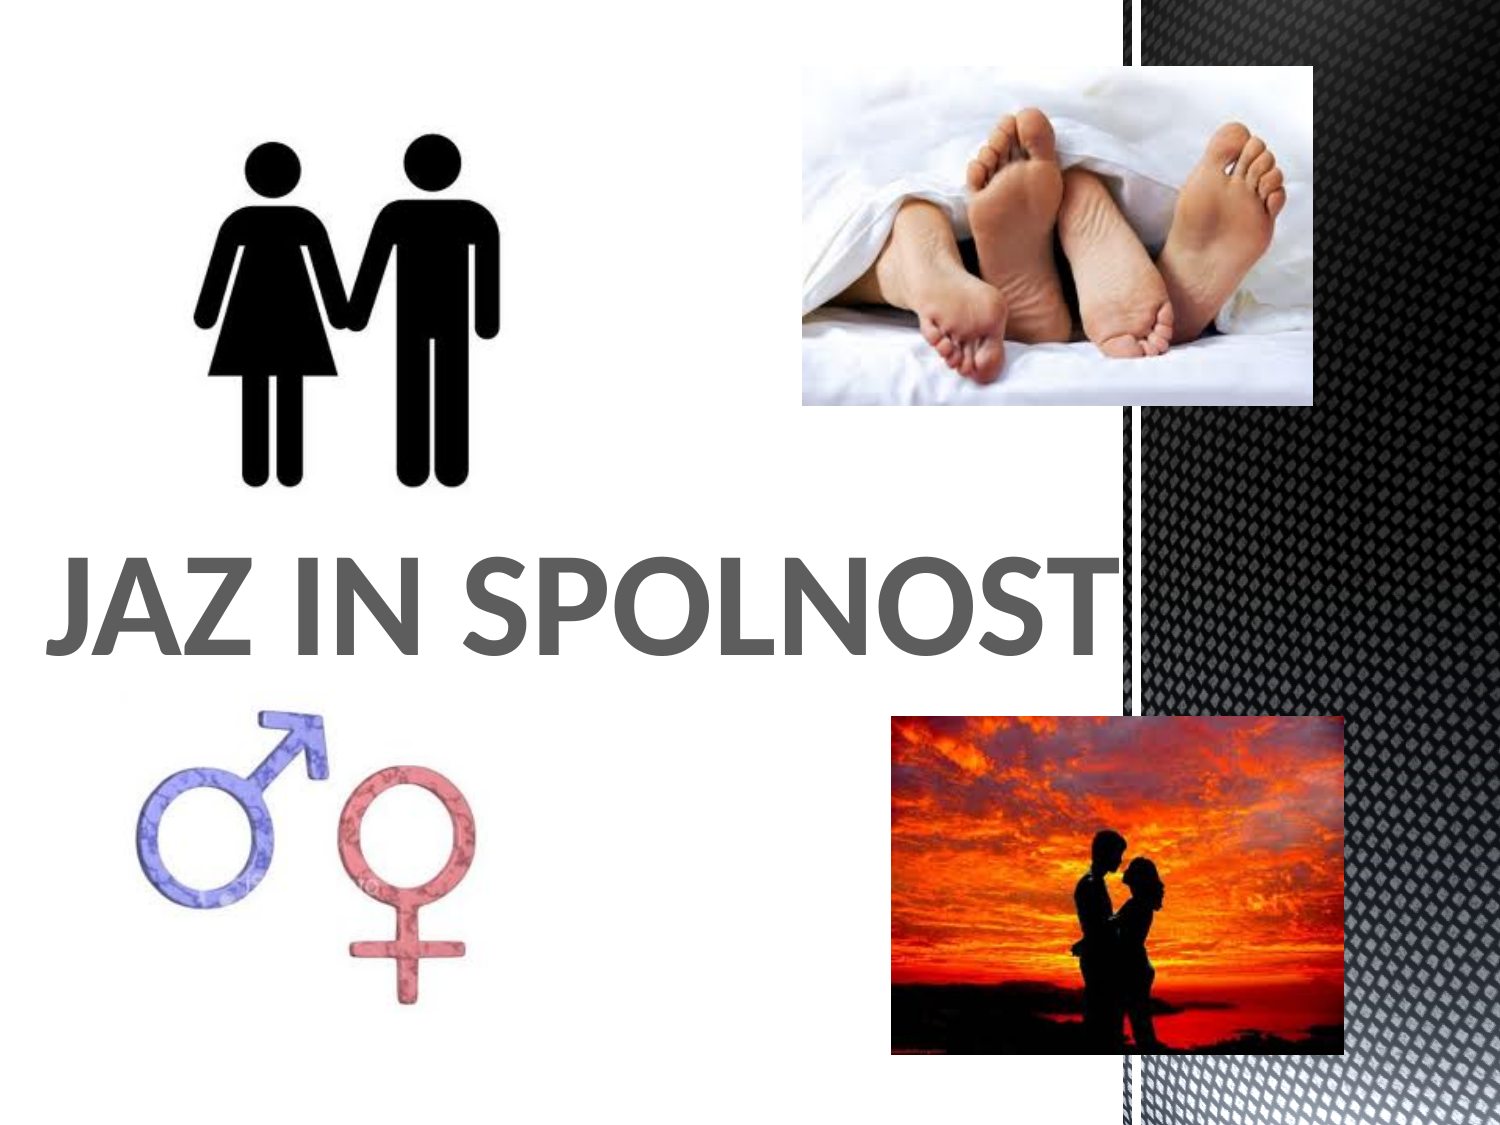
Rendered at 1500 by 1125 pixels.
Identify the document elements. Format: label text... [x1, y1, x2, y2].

text_box JAZ IN SPOLNOST [30, 497, 1136, 693]
picture [802, 0, 1500, 1125]
picture [112, 693, 497, 1013]
picture [183, 125, 516, 496]
